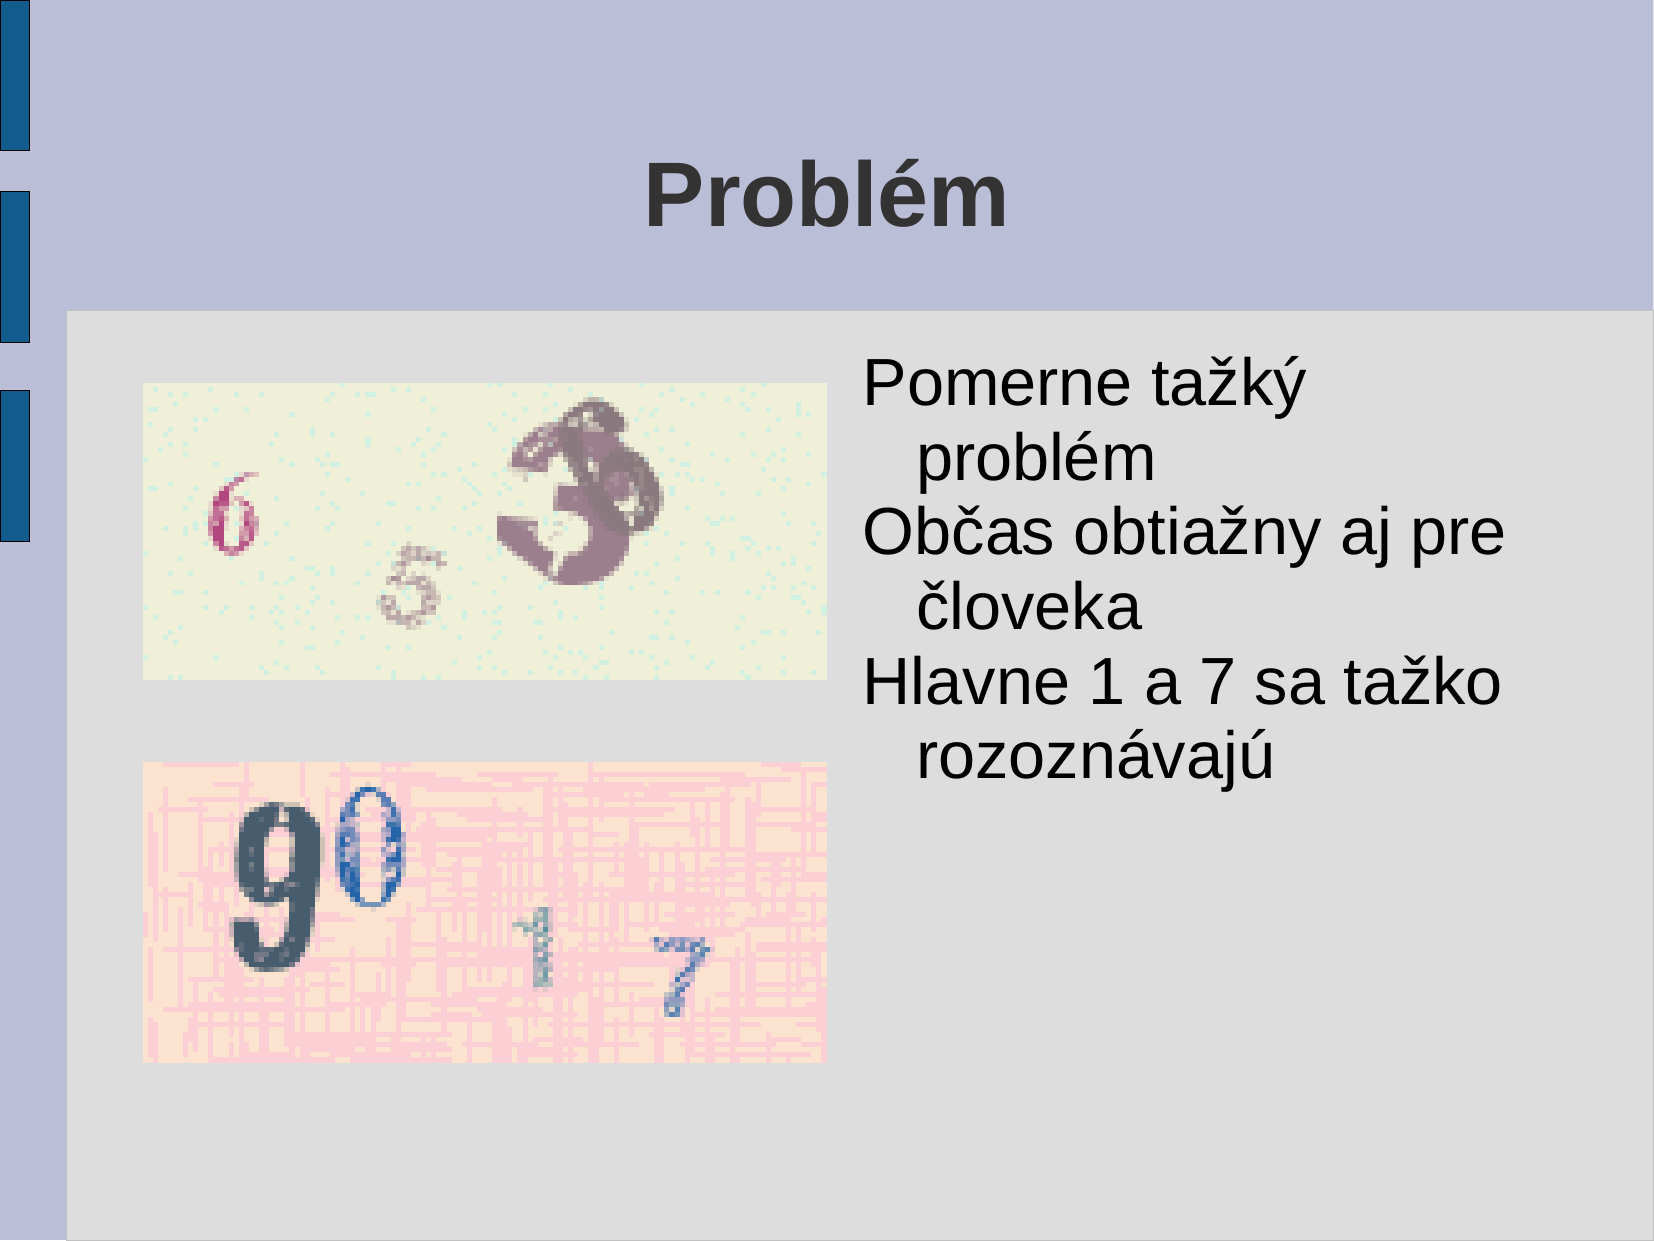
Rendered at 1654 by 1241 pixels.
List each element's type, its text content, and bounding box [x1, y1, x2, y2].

list Pomerne tažký problém Občas obtiažny aj pre človeka Hlavne 1 a 7 sa tažko rozoznávajú [845, 344, 1535, 1127]
picture [143, 762, 827, 1063]
title Problém [121, 91, 1534, 299]
picture [143, 383, 827, 680]
